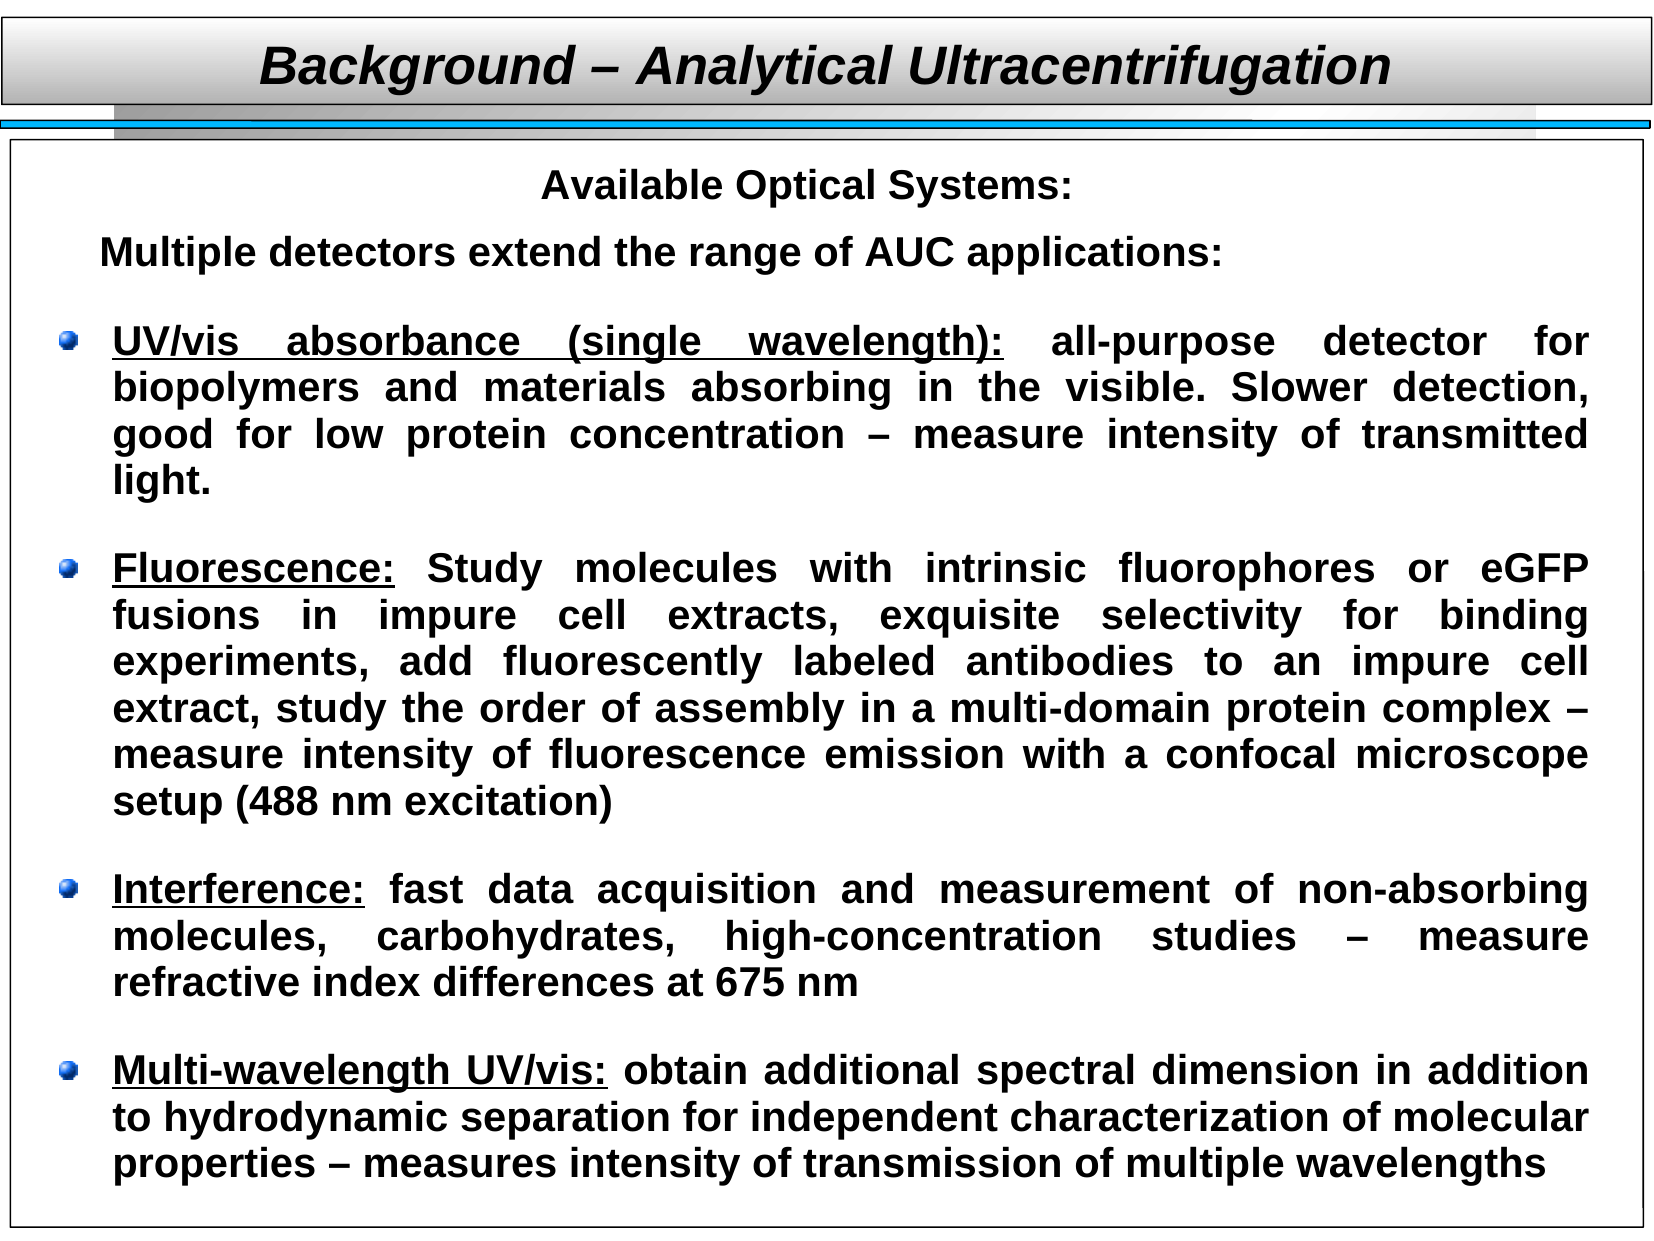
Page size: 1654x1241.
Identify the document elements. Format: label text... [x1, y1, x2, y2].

text_box Available Optical Systems: Multiple detectors extend the range of AUC applications: UV/vis absorbance (single wavelength): all-purpose detector for biopolymers and materials absorbing in the visible. Slower detection, good for low protein concentration – measure intensity of transmitted light. Fluorescence: Study molecules with intrinsic fluorophores or eGFP fusions in impure cell extracts, exquisite selectivity for binding experiments, add fluorescently labeled antibodies to an impure cell extract, study the order of assembly in a multi-domain protein complex – measure intensity of fluorescence emission with a confocal microscope setup (488 nm excitation) Interference: fast data acquisition and measurement of non-absorbing molecules, carbohydrates, high-concentration studies – measure refractive index differences at 675 nm Multi-wavelength UV/vis: obtain additional spectral dimension in addition to hydrodynamic separation for independent characterization of molecular properties – measures intensity of transmission of multiple wavelengths [24, 161, 1591, 1187]
text_box [0, 120, 1651, 129]
text_box [10, 139, 1644, 1228]
text_box Background – Analytical Ultracentrifugation [1, 17, 1652, 105]
